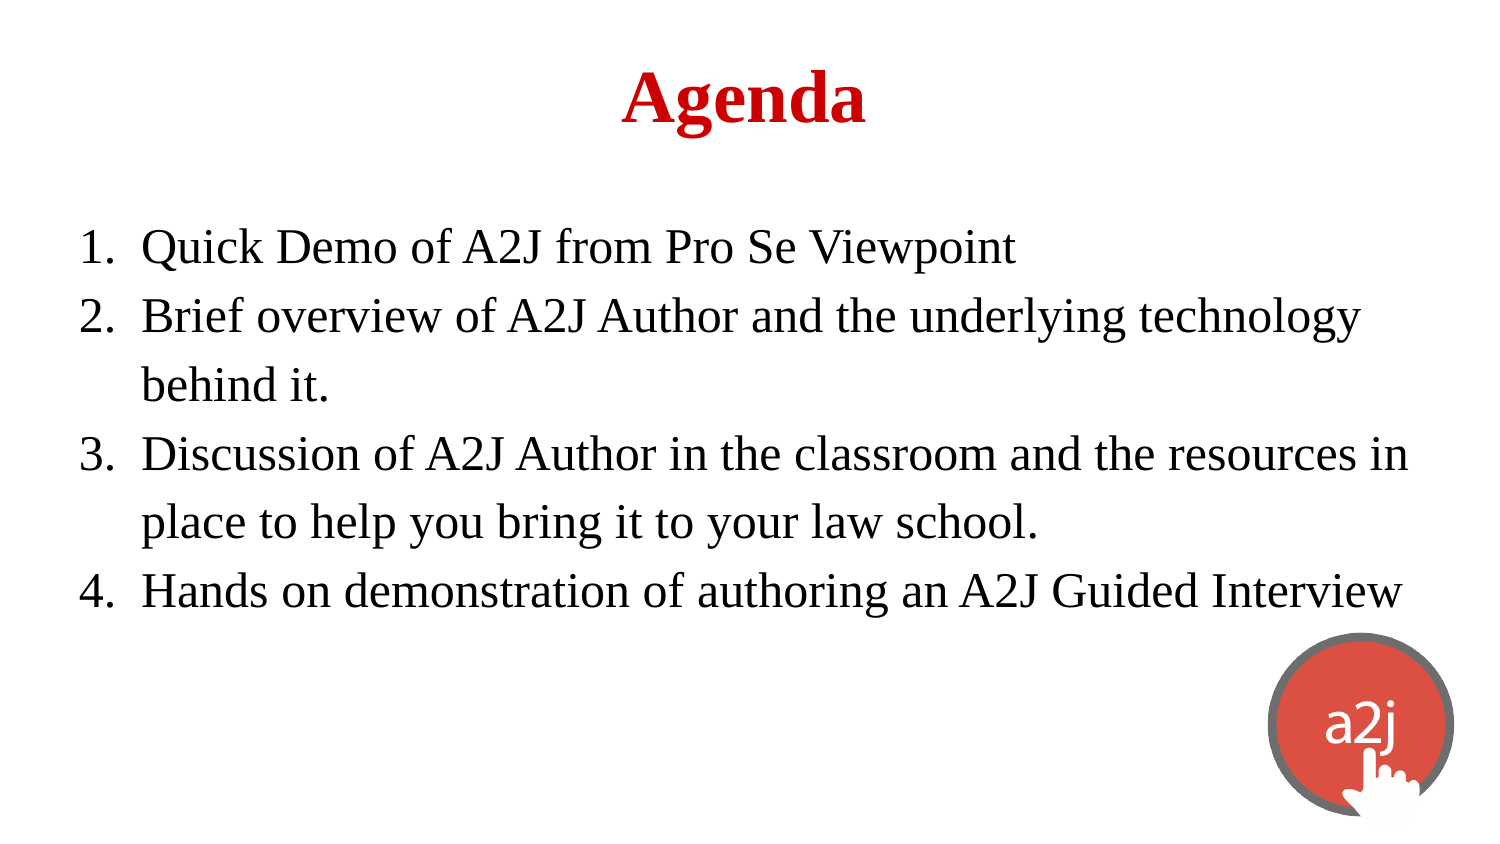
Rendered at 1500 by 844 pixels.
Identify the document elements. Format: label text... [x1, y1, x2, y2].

list Quick Demo of A2J from Pro Se Viewpoint Brief overview of A2J Author and the underlying technology behind it. Discussion of A2J Author in the classroom and the resources in place to help you bring it to your law school. Hands on demonstration of authoring an A2J Guided Interview [51, 189, 1449, 750]
picture [1263, 629, 1458, 844]
title Agenda [45, 32, 1444, 127]
